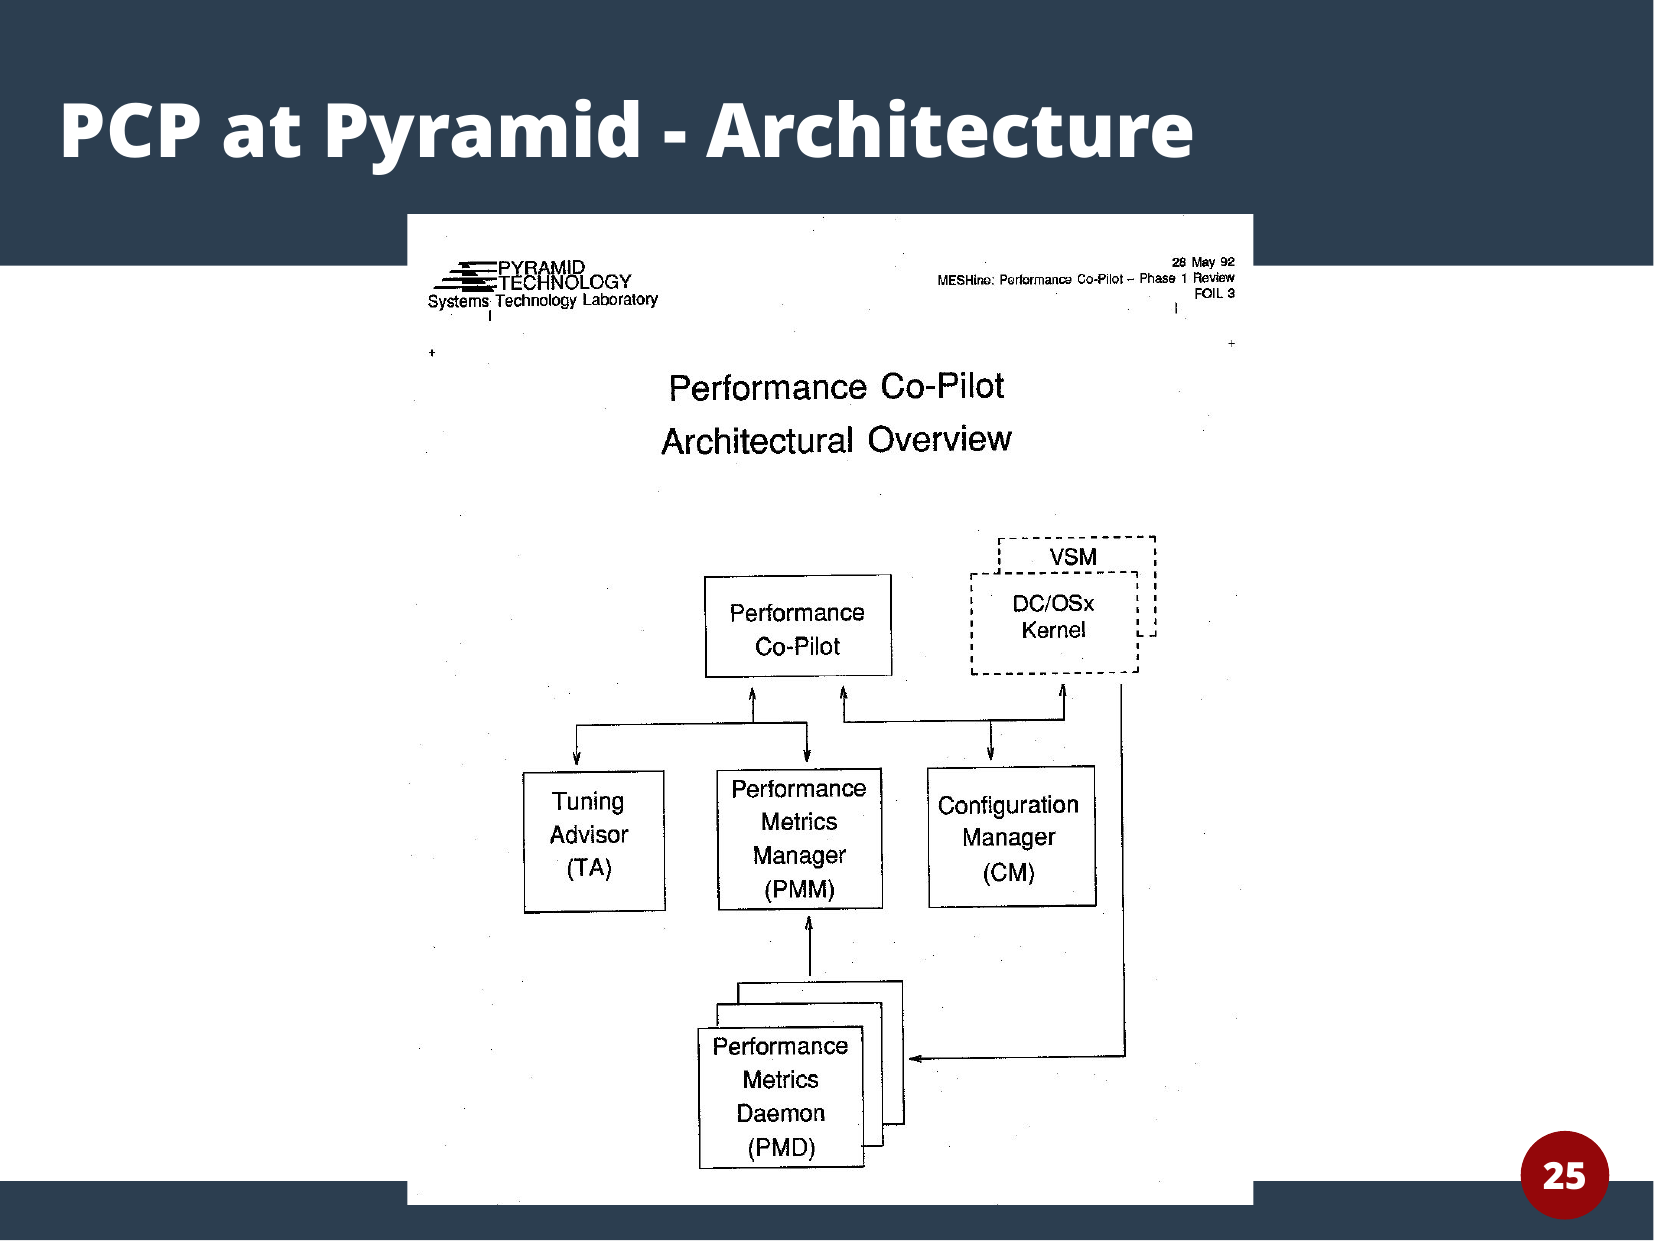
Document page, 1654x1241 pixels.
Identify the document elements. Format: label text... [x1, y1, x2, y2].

title PCP at Pyramid - Architecture [59, 49, 1595, 207]
picture [407, 214, 1254, 1205]
